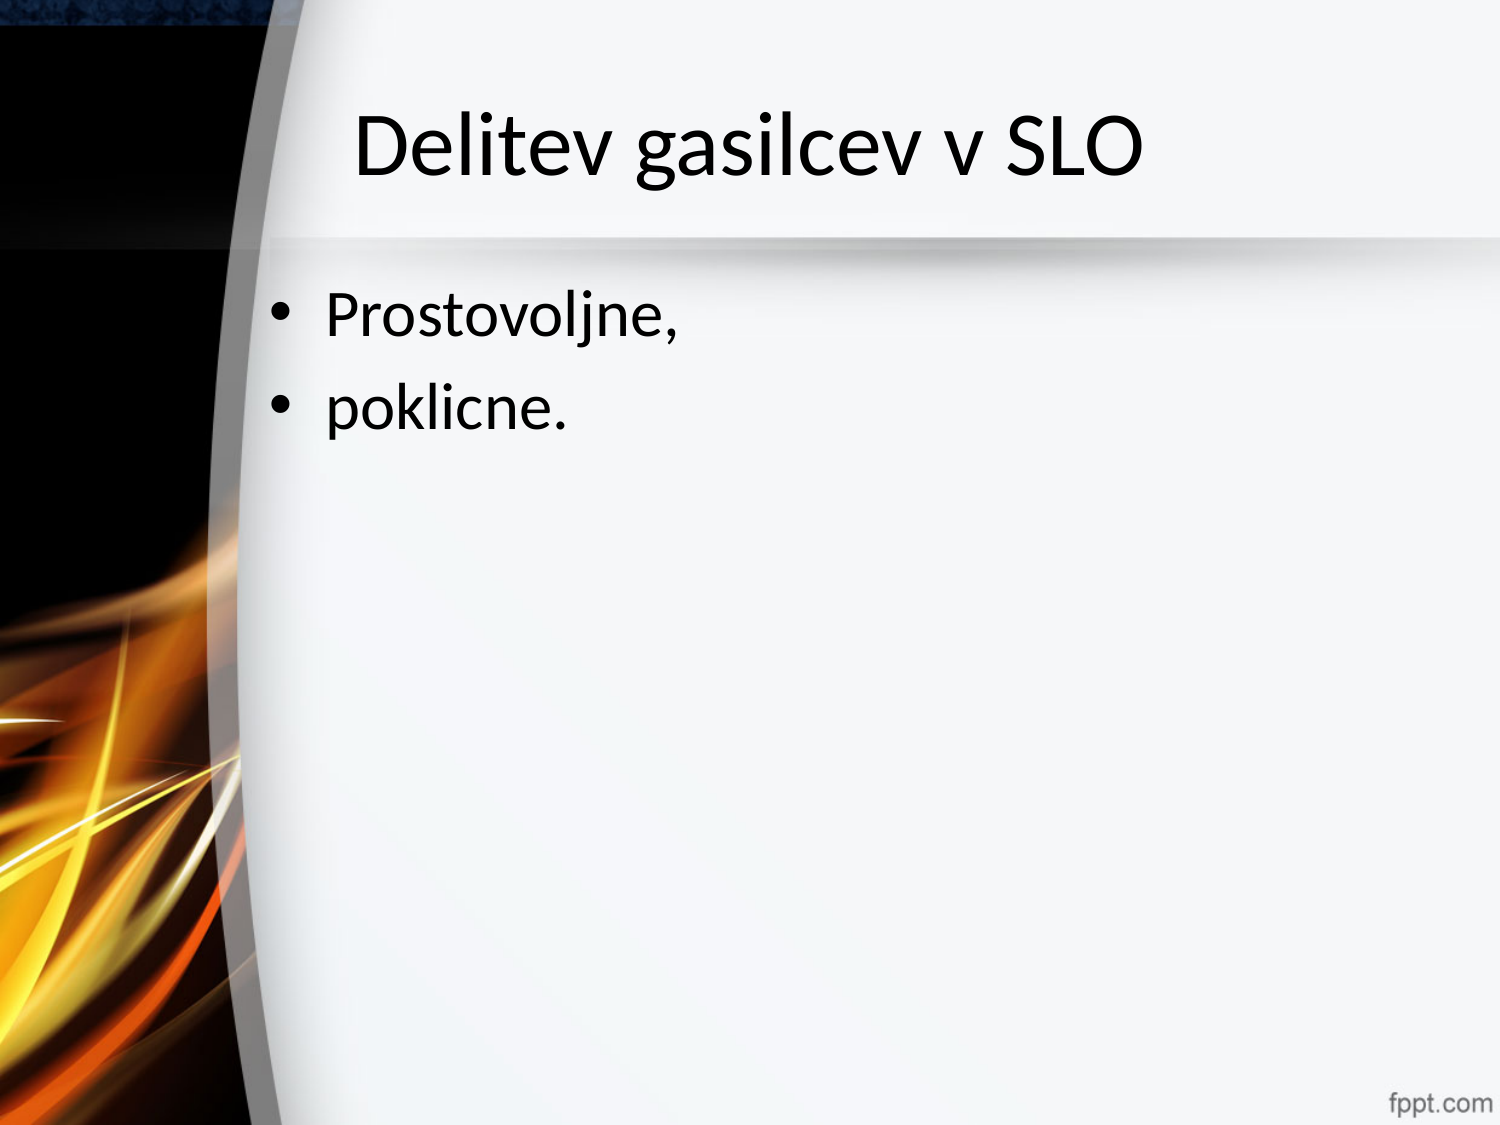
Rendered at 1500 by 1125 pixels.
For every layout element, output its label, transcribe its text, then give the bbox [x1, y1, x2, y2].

list Prostovoljne, poklicne. [253, 262, 1425, 1005]
picture [0, 0, 1500, 1125]
title Delitev gasilcev v SLO [75, 45, 1425, 233]
